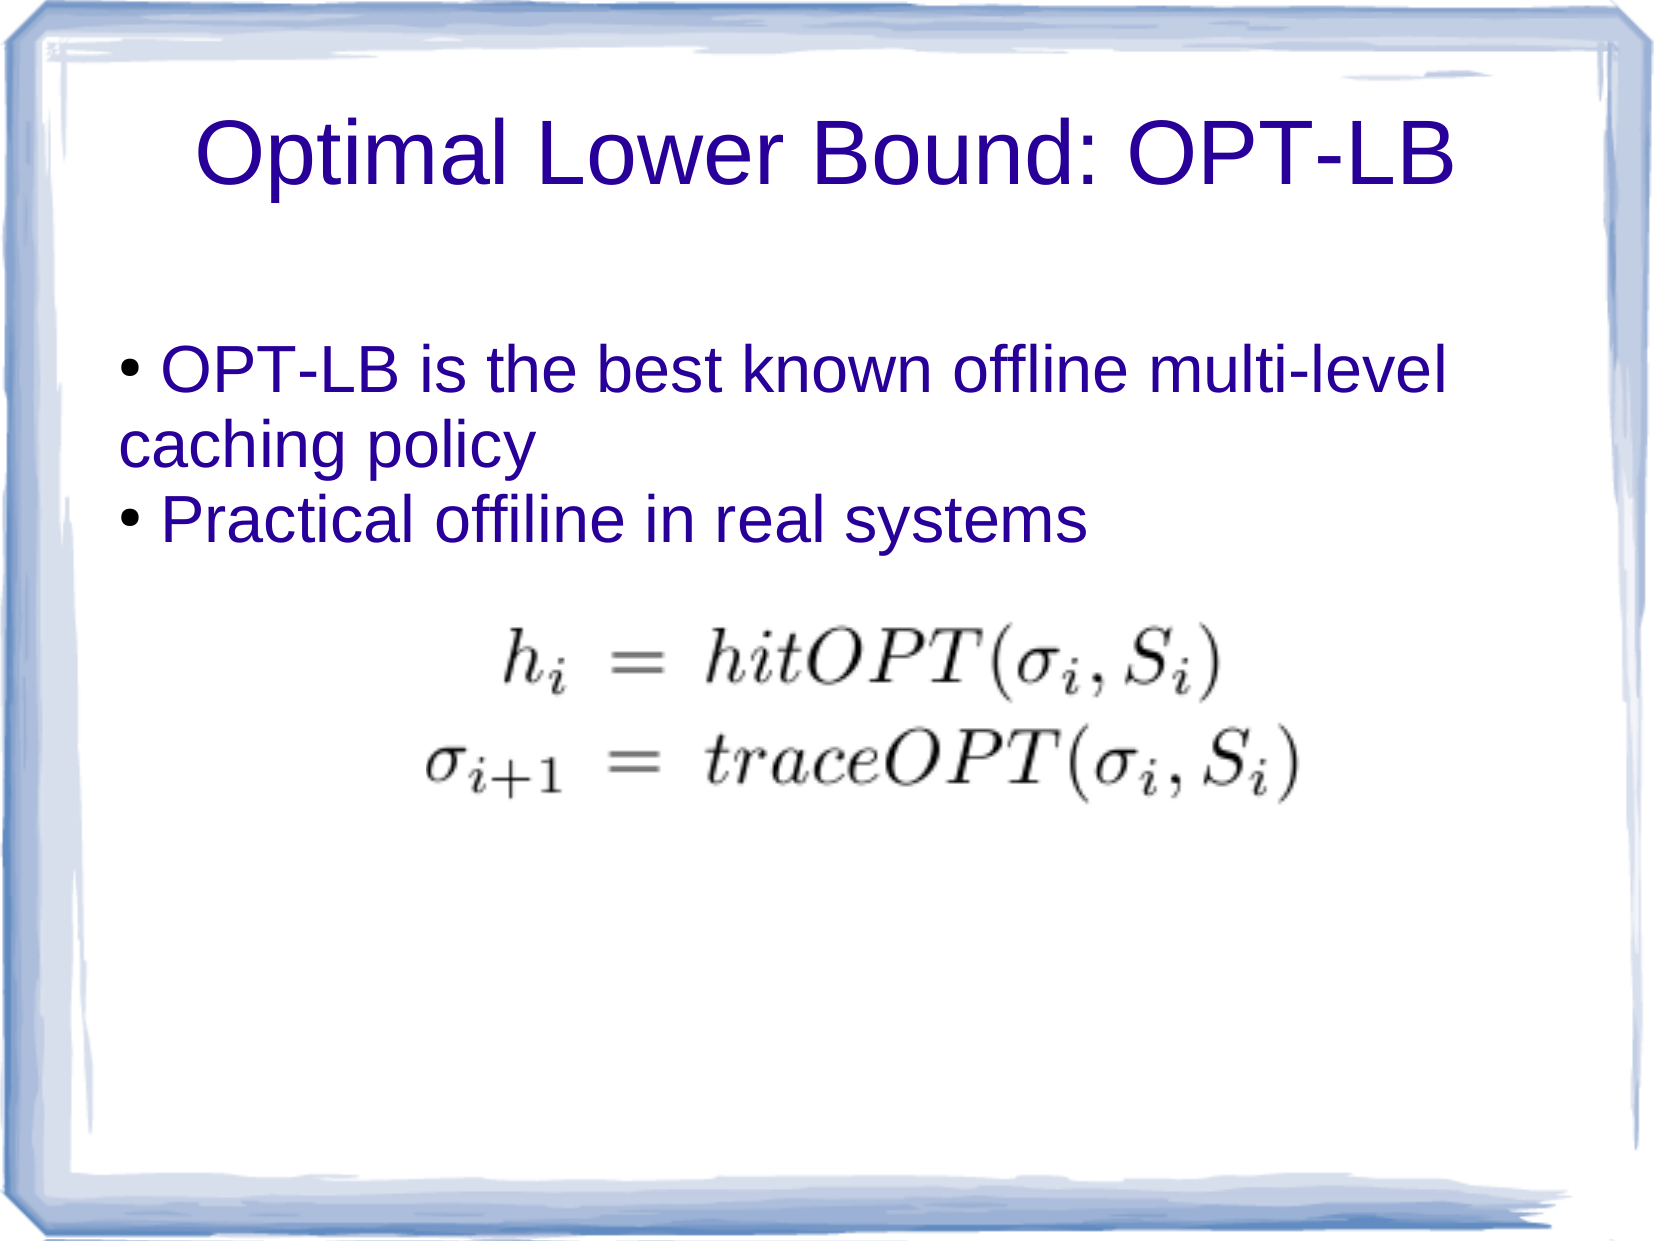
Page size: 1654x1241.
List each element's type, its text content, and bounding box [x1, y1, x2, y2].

title Optimal Lower Bound: OPT-LB [82, 56, 1571, 250]
picture [0, 0, 1654, 1241]
subtitle OPT-LB is the best known offline multi-level caching policy Practical offiline in real systems [118, 332, 1571, 1136]
